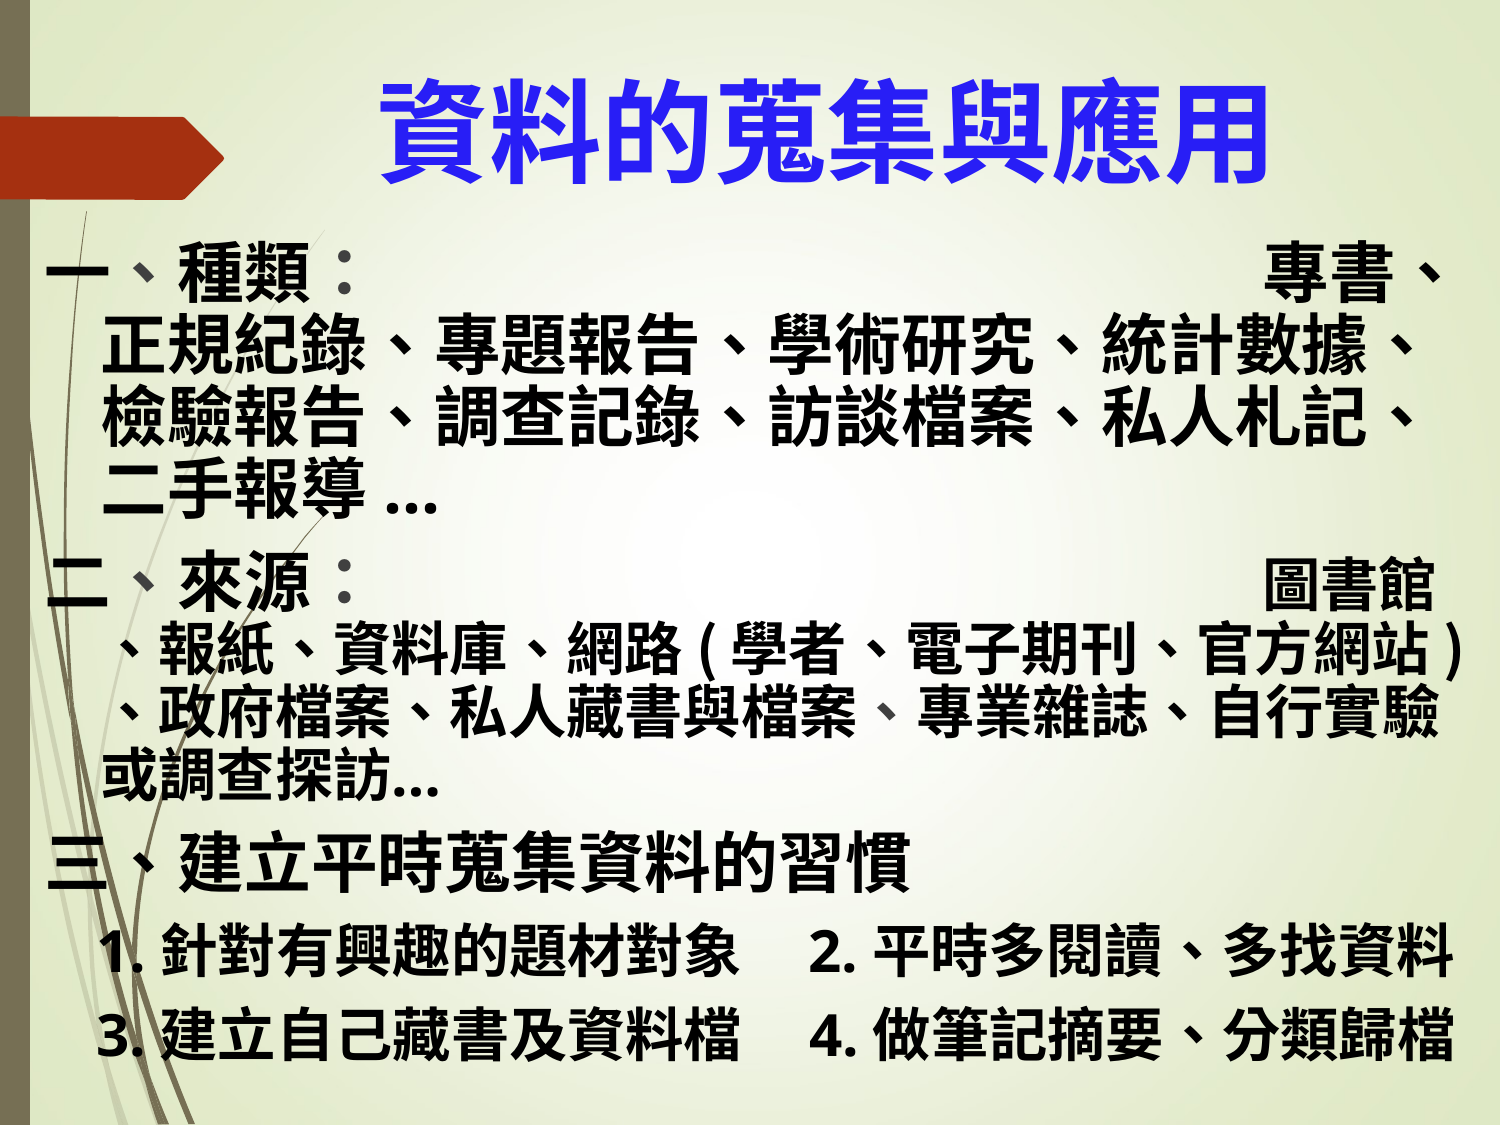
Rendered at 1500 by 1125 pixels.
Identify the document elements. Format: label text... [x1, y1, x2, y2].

title 資料的蒐集與應用 [253, 54, 1401, 221]
list 一、種類： 專書、正規紀錄、專題報告、學術研究、統計數據、檢驗報告、調查記錄、訪談檔案、私人札記、二手報導... 二、來源： 圖書館、報紙、資料庫、網路(學者、電子期刊、官方網站)、政府檔案、私人藏書與檔案、專業雜誌、自行實驗或調查探訪… 三、建立平時蒐集資料的習慣 1.針對有興趣的題材對象 2.平時多閱讀、多找資料 3.建立自己藏書及資料檔 4.做筆記摘要、分類歸檔 [29, 231, 1500, 1125]
picture [30, 0, 1500, 231]
